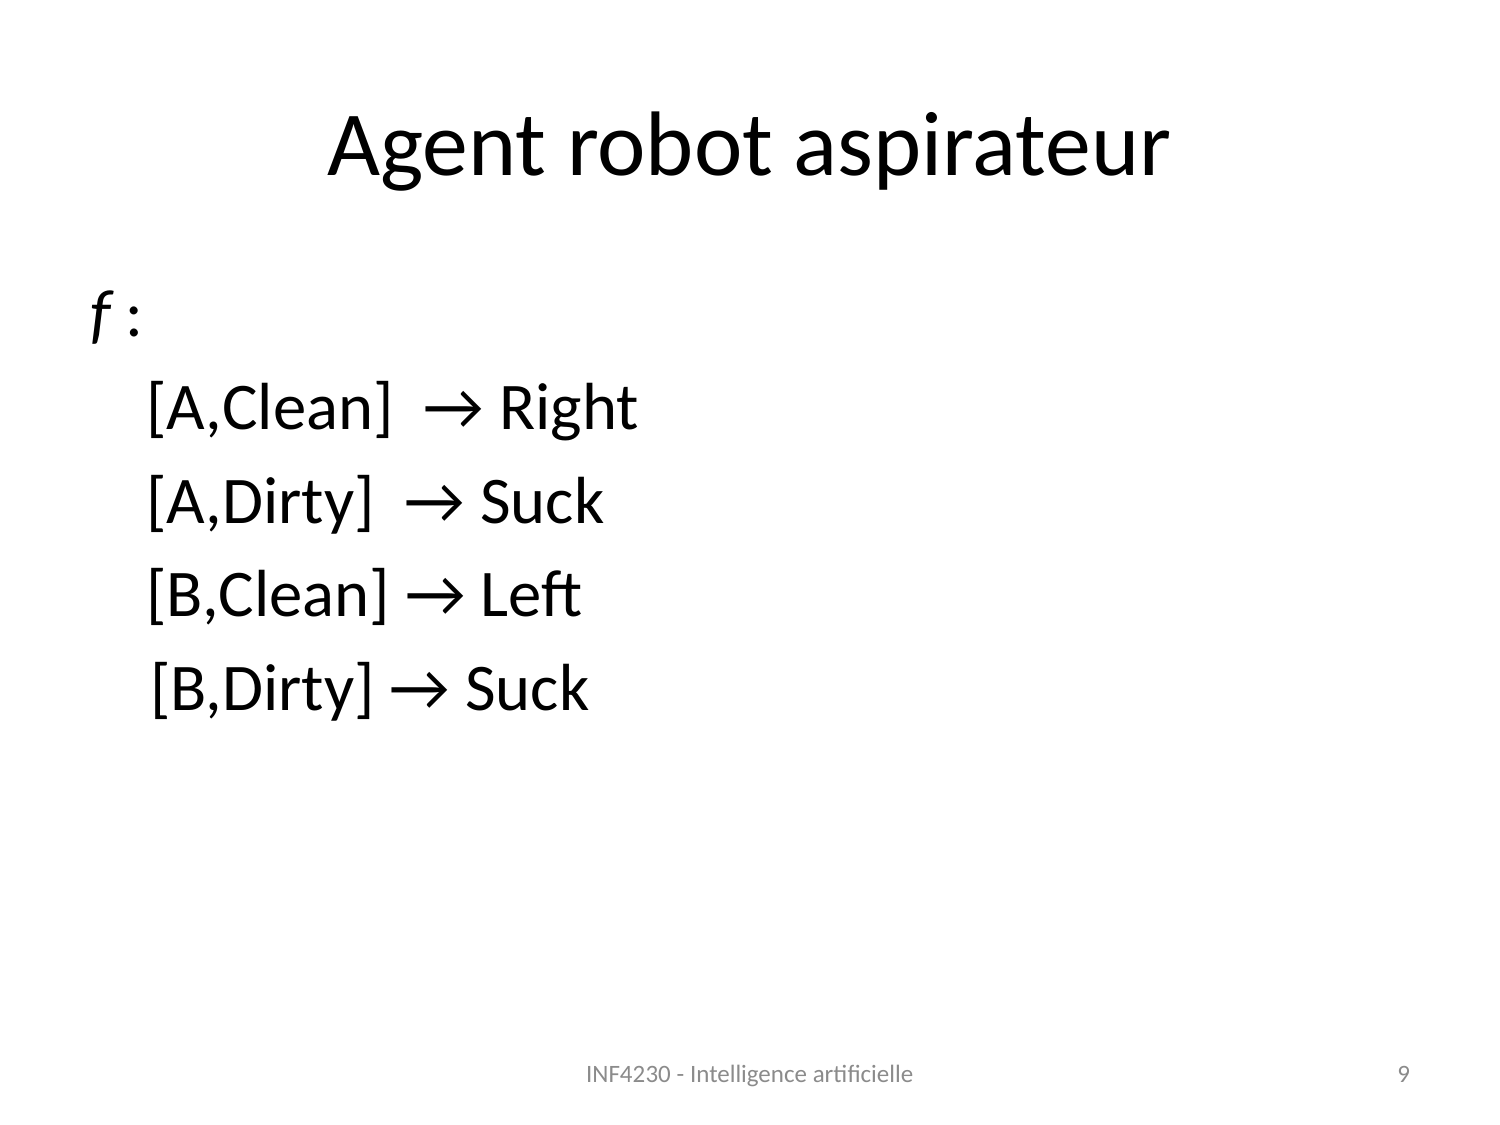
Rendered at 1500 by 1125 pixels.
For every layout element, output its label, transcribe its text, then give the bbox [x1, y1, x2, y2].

list f : [A,Clean] → Right [A,Dirty] → Suck [B,Clean] → Left [B,Dirty] → Suck [75, 262, 1425, 1005]
title Agent robot aspirateur [75, 45, 1425, 233]
slide_number <numéro> [1074, 1042, 1425, 1103]
footer INF4230 - Intelligence artificielle [512, 1042, 988, 1103]
